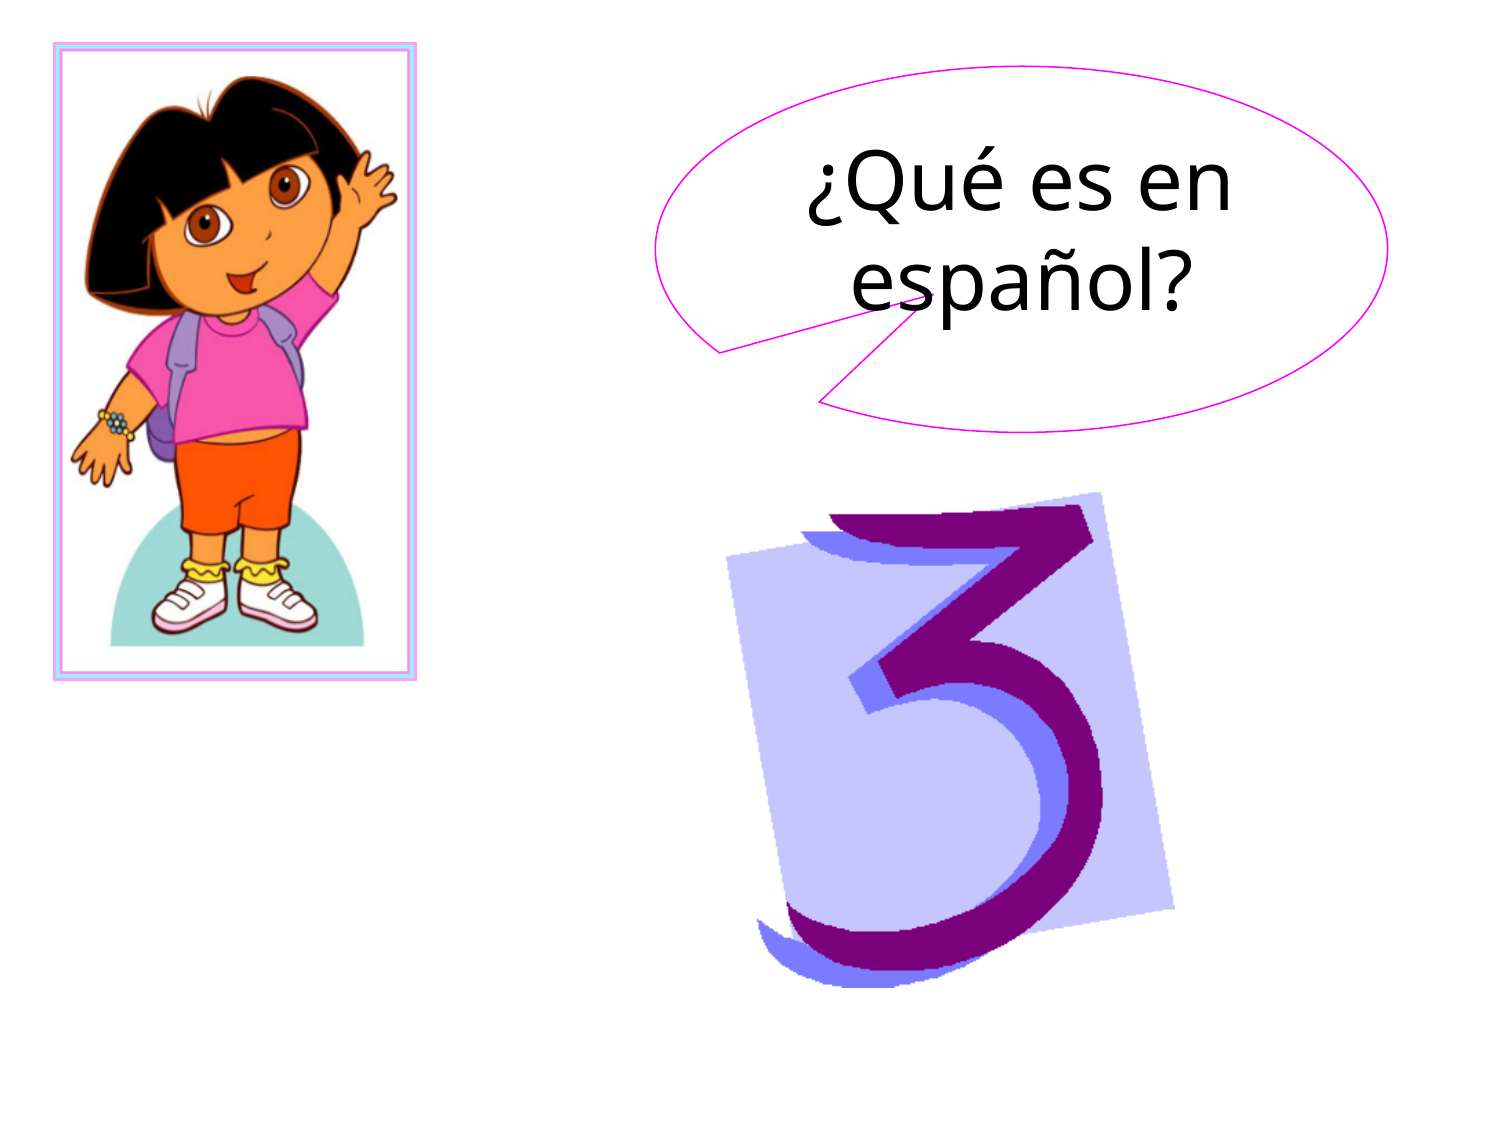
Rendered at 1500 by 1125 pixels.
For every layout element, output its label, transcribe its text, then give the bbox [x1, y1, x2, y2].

text_box ¿Qué es en español? [655, 66, 1388, 433]
picture [53, 42, 417, 681]
picture [726, 491, 1175, 988]
